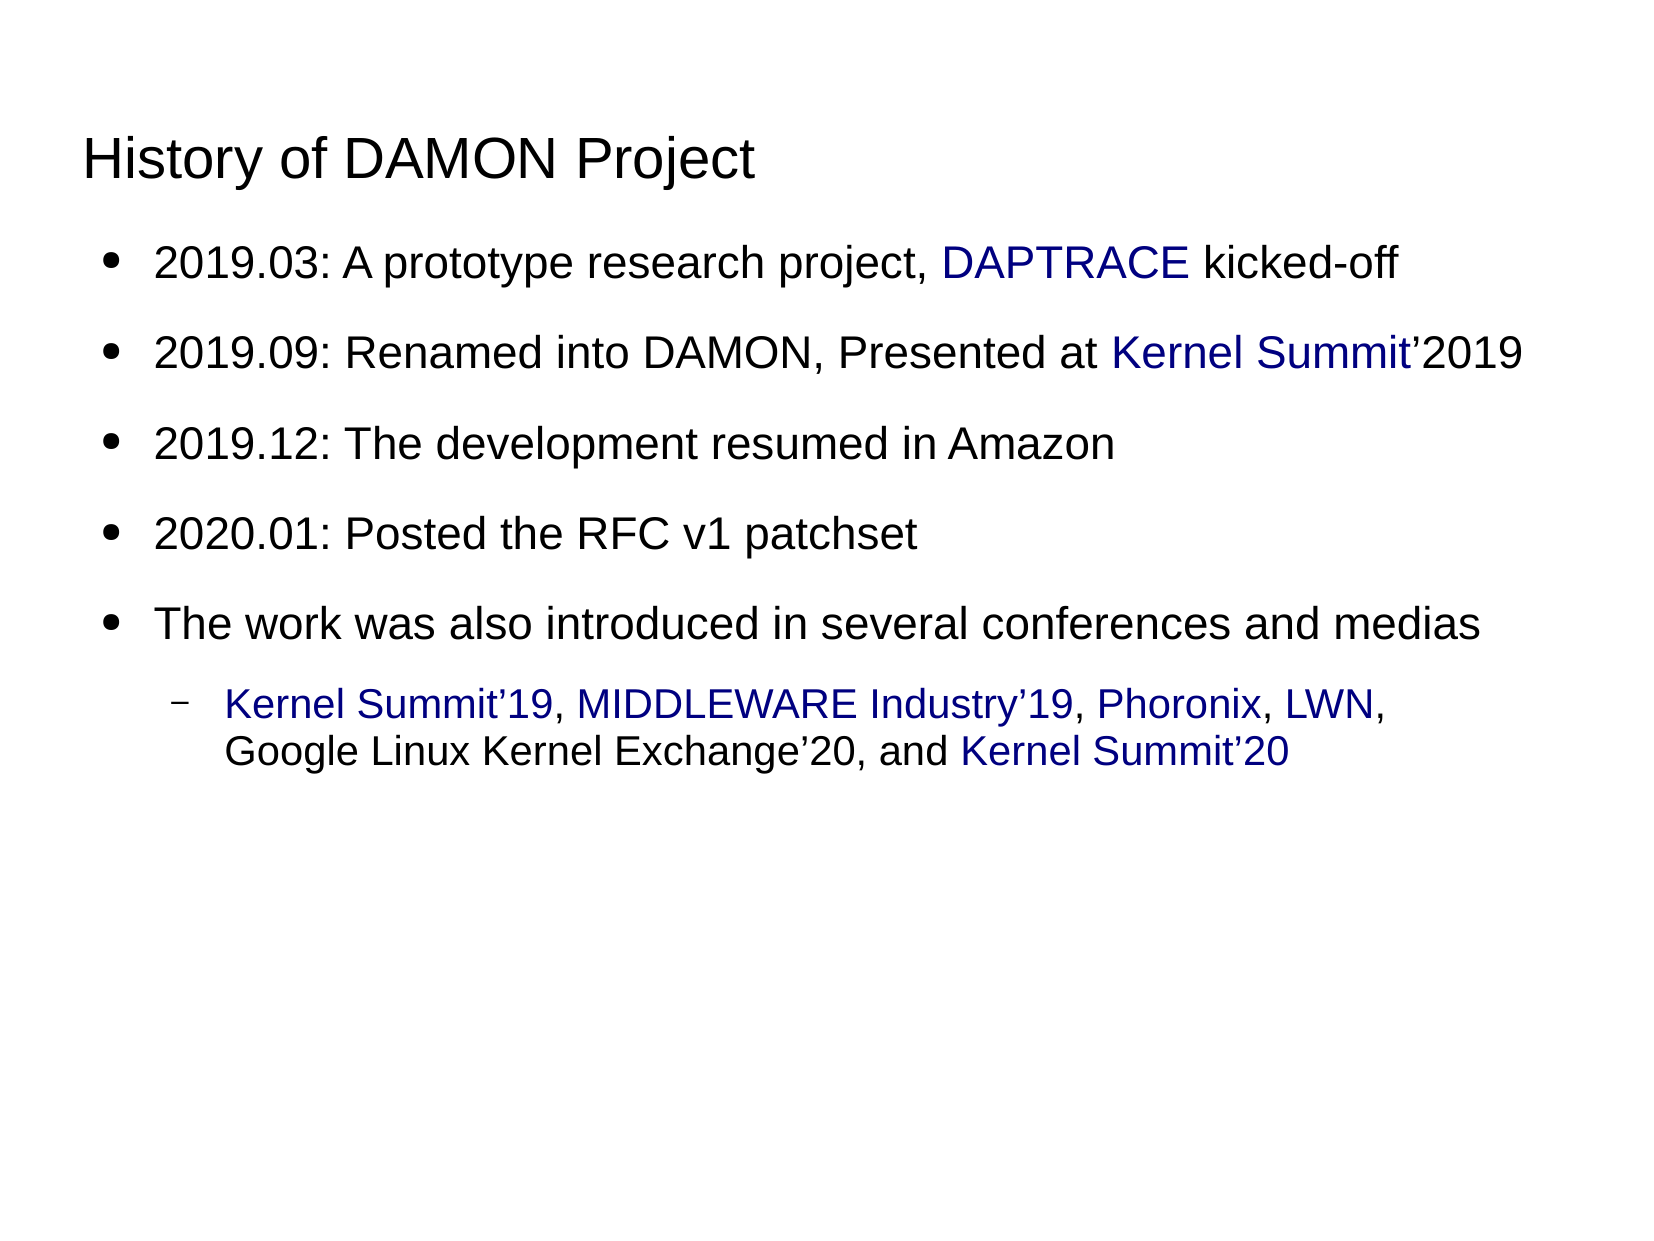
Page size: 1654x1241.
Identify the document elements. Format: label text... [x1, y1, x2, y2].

list 2019.03: A prototype research project, DAPTRACE kicked-off 2019.09: Renamed into DAMON, Presented at Kernel Summit’2019 2019.12: The development resumed in Amazon 2020.01: Posted the RFC v1 patchset The work was also introduced in several conferences and medias Kernel Summit’19, MIDDLEWARE Industry’19, Phoronix, LWN, Google Linux Kernel Exchange’20, and Kernel Summit’20 [82, 236, 1571, 1111]
title History of DAMON Project [82, 108, 1571, 210]
